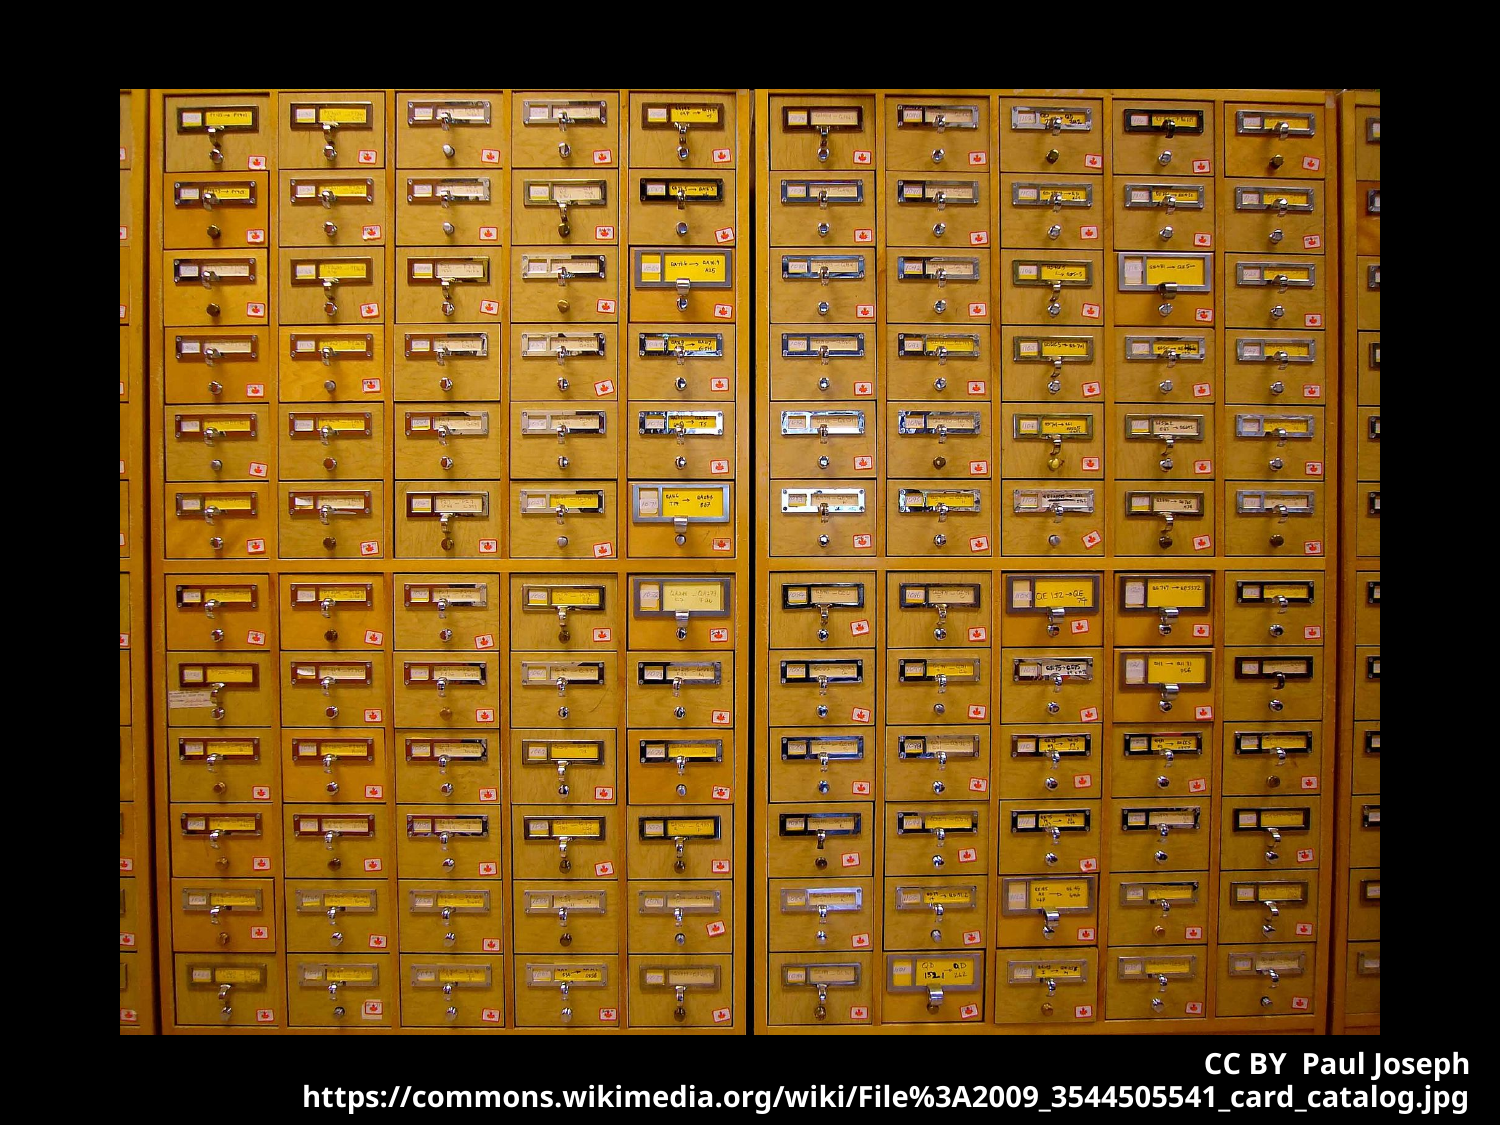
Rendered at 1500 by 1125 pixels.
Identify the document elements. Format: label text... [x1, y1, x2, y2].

title CC BY Paul Joseph https://commons.wikimedia.org/wiki/File%3A2009_3544505541_card_catalog.jpg [77, 1041, 1471, 1121]
picture [120, 89, 1380, 1035]
